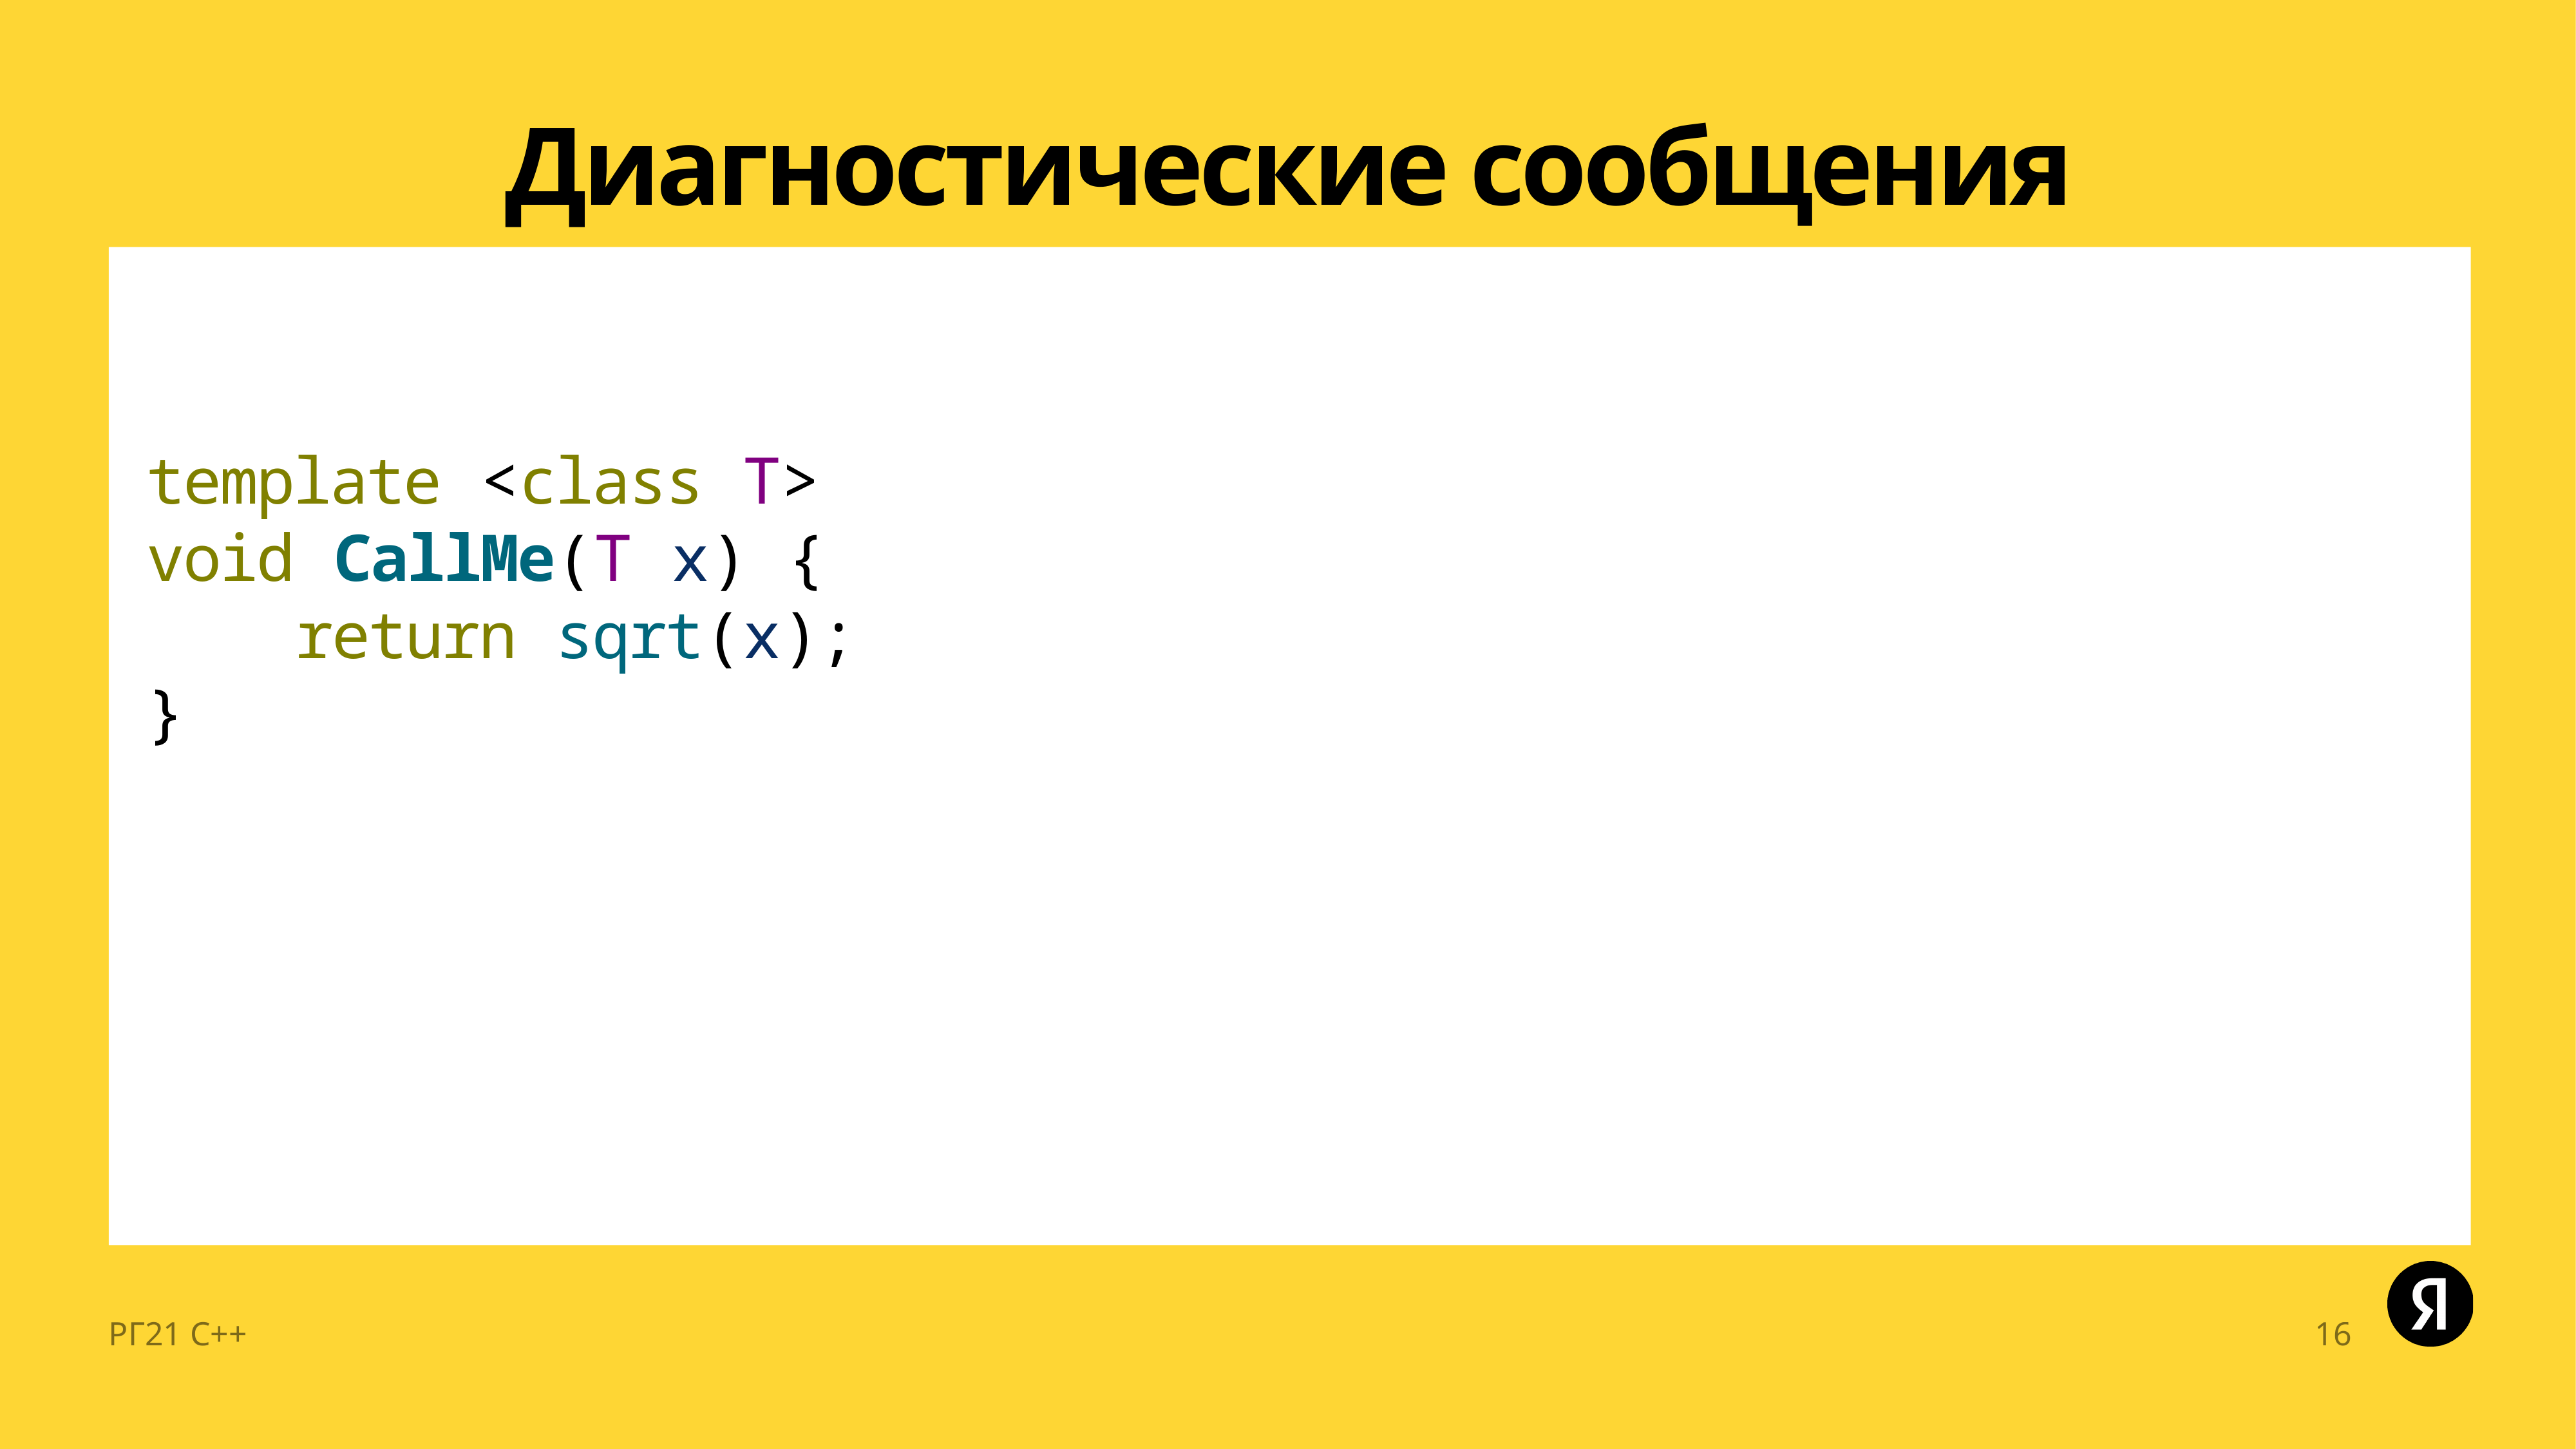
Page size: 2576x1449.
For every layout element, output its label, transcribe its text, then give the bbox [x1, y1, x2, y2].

list template <class T> void CallMe(T x) { return sqrt(x); } [108, 247, 2471, 1245]
title Диагностические сообщения [106, 101, 2473, 228]
picture [2387, 1261, 2474, 1347]
